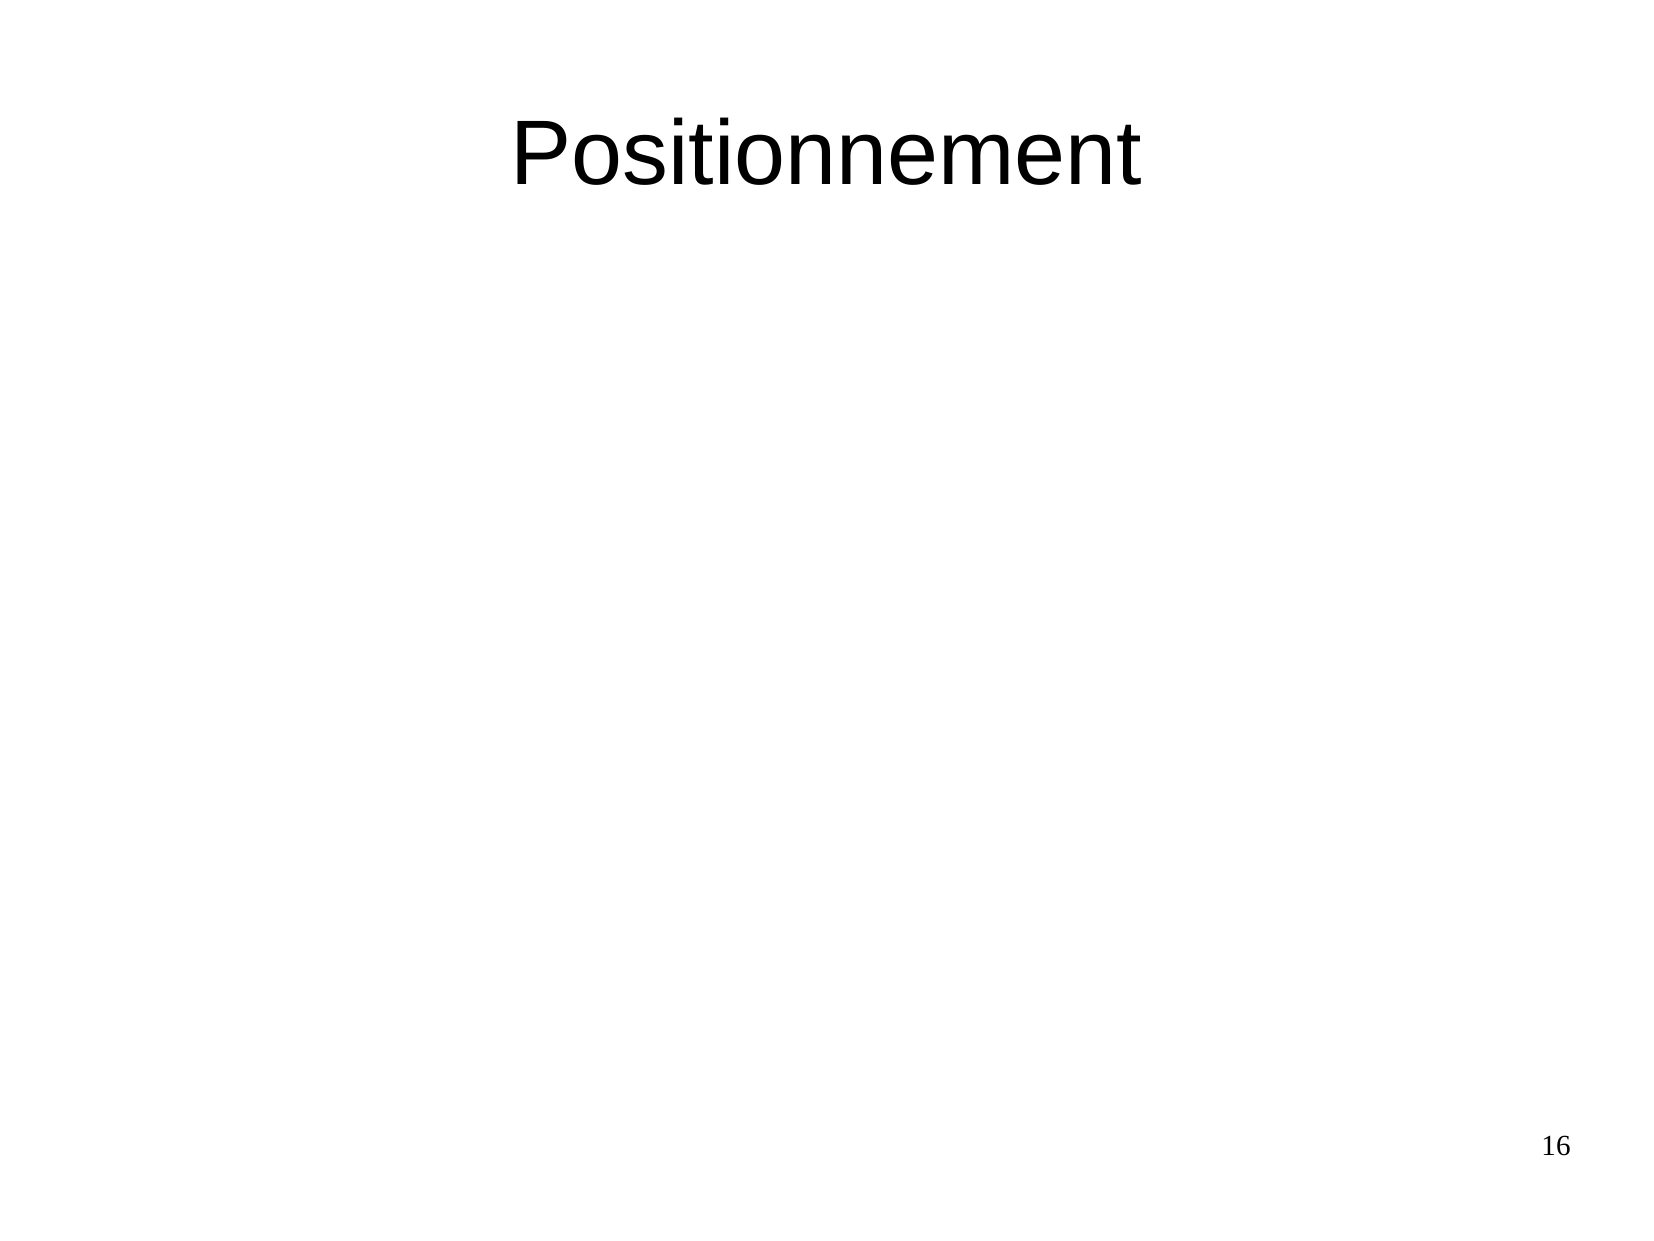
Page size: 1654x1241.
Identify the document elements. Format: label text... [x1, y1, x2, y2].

title Positionnement [82, 49, 1571, 257]
